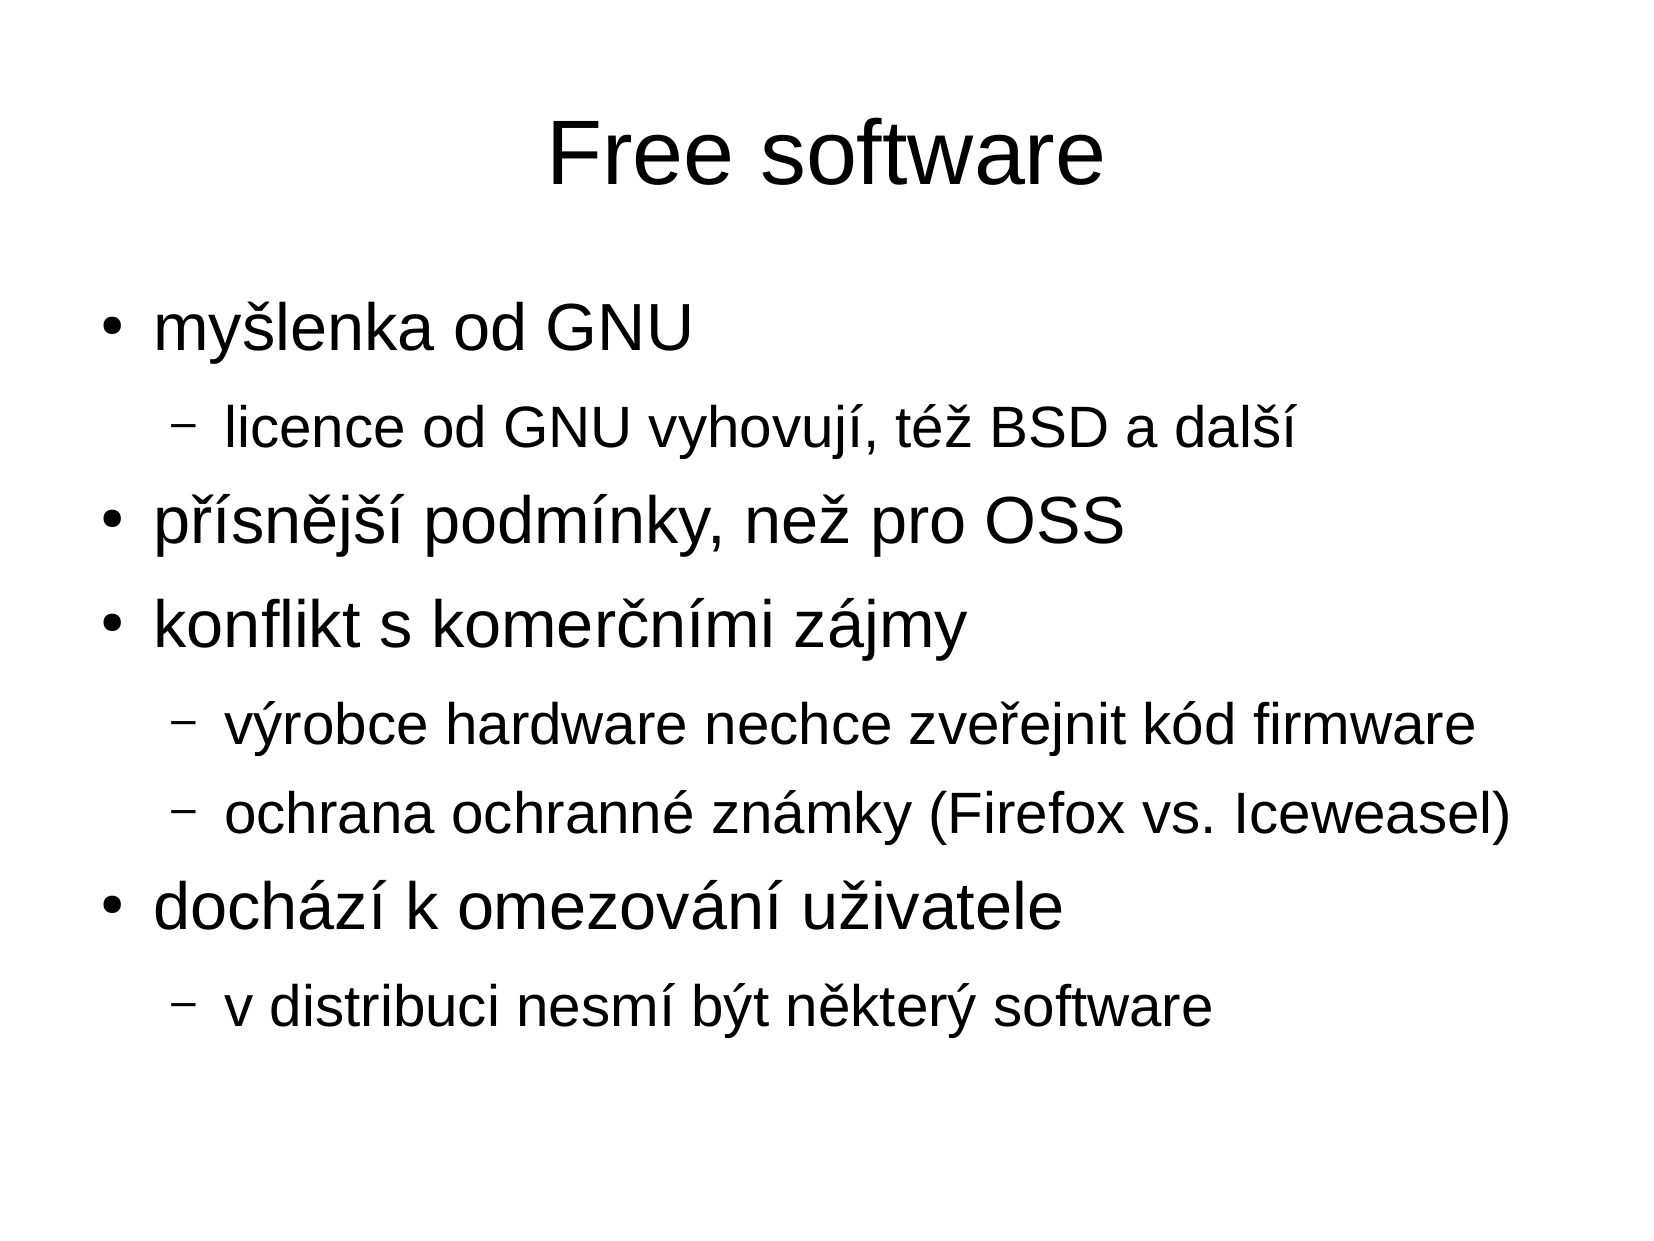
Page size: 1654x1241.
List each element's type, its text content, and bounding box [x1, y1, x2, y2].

title Free software [82, 56, 1571, 250]
list myšlenka od GNU licence od GNU vyhovují, též BSD a další přísnější podmínky, než pro OSS konflikt s komerčními zájmy výrobce hardware nechce zveřejnit kód firmware ochrana ochranné známky (Firefox vs. Iceweasel) dochází k omezování uživatele v distribuci nesmí být některý software [82, 290, 1571, 1094]
